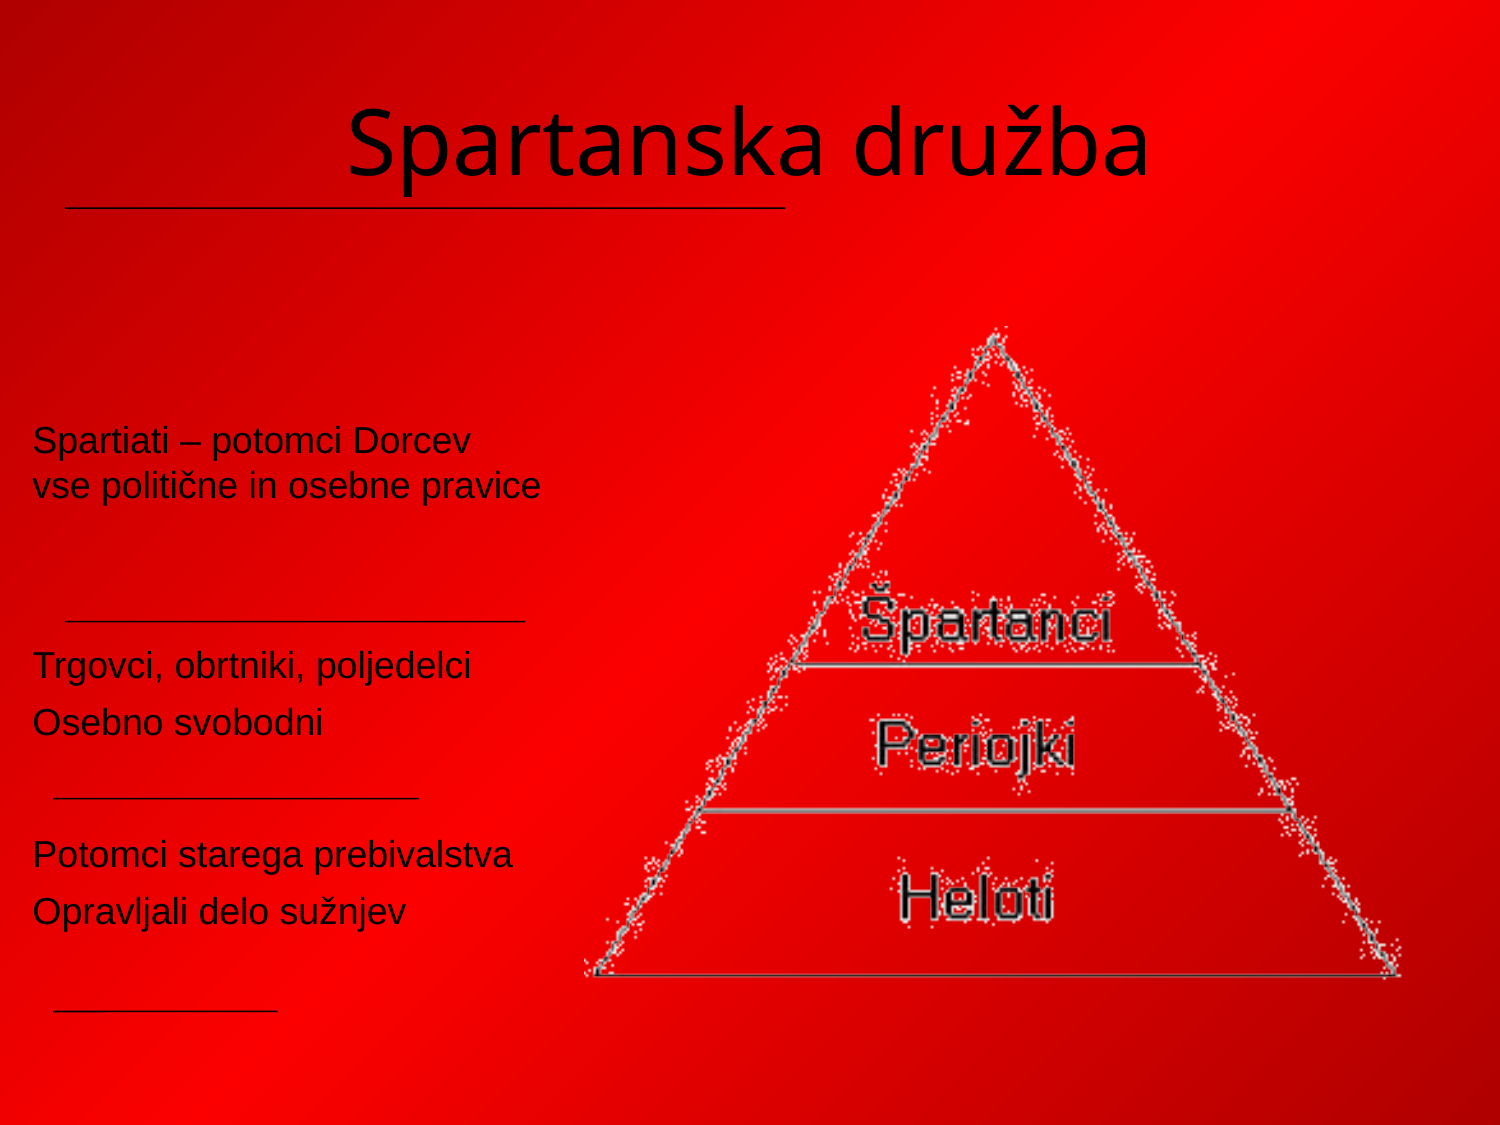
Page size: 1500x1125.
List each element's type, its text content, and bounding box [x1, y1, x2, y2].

text_box Trgovci, obrtniki, poljedelci Osebno svobodni [17, 633, 620, 751]
text_box Spartiati – potomci Dorcev vse politične in osebne pravice [17, 408, 561, 514]
text_box Potomci starega prebivalstva Opravljali delo sužnjev [17, 822, 585, 940]
picture [584, 326, 1412, 993]
title Spartanska družba [75, 45, 1425, 233]
